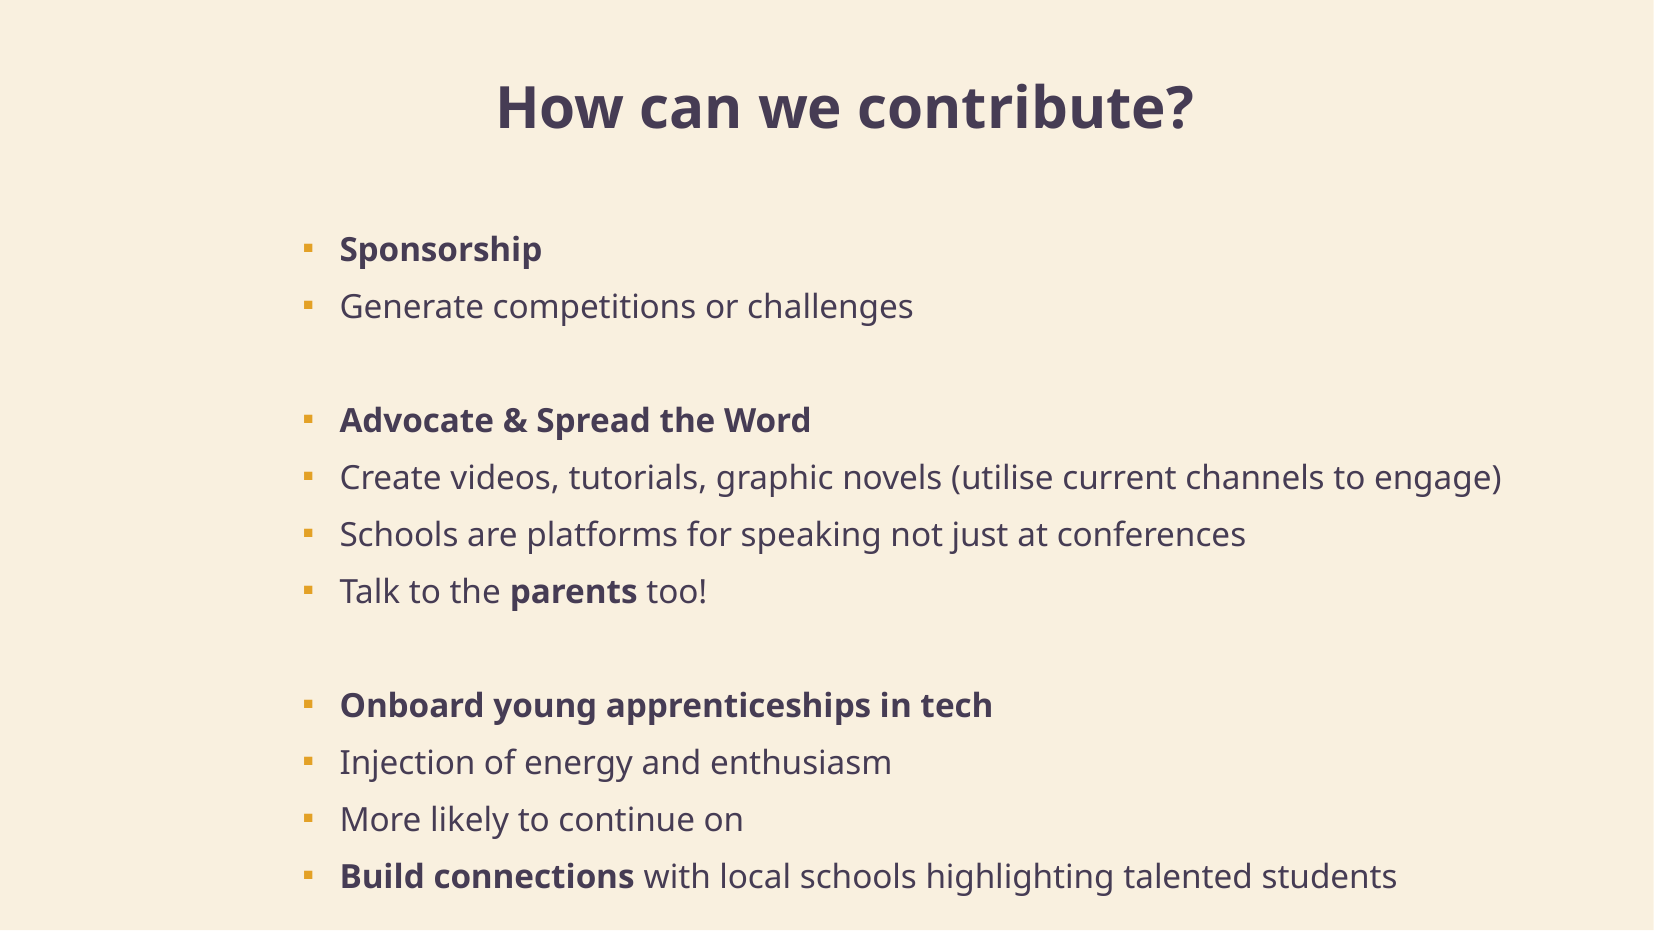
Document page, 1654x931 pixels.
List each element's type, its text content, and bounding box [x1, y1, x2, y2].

text_box Sponsorship Generate competitions or challenges Advocate & Spread the Word Create videos, tutorials, graphic novels (utilise current channels to engage) Schools are platforms for speaking not just at conferences Talk to the parents too! Onboard young apprenticeships in tech Injection of energy and enthusiasm More likely to continue on Build connections with local schools highlighting talented students [289, 218, 1601, 915]
text_box How can we contribute? [188, 59, 1501, 204]
